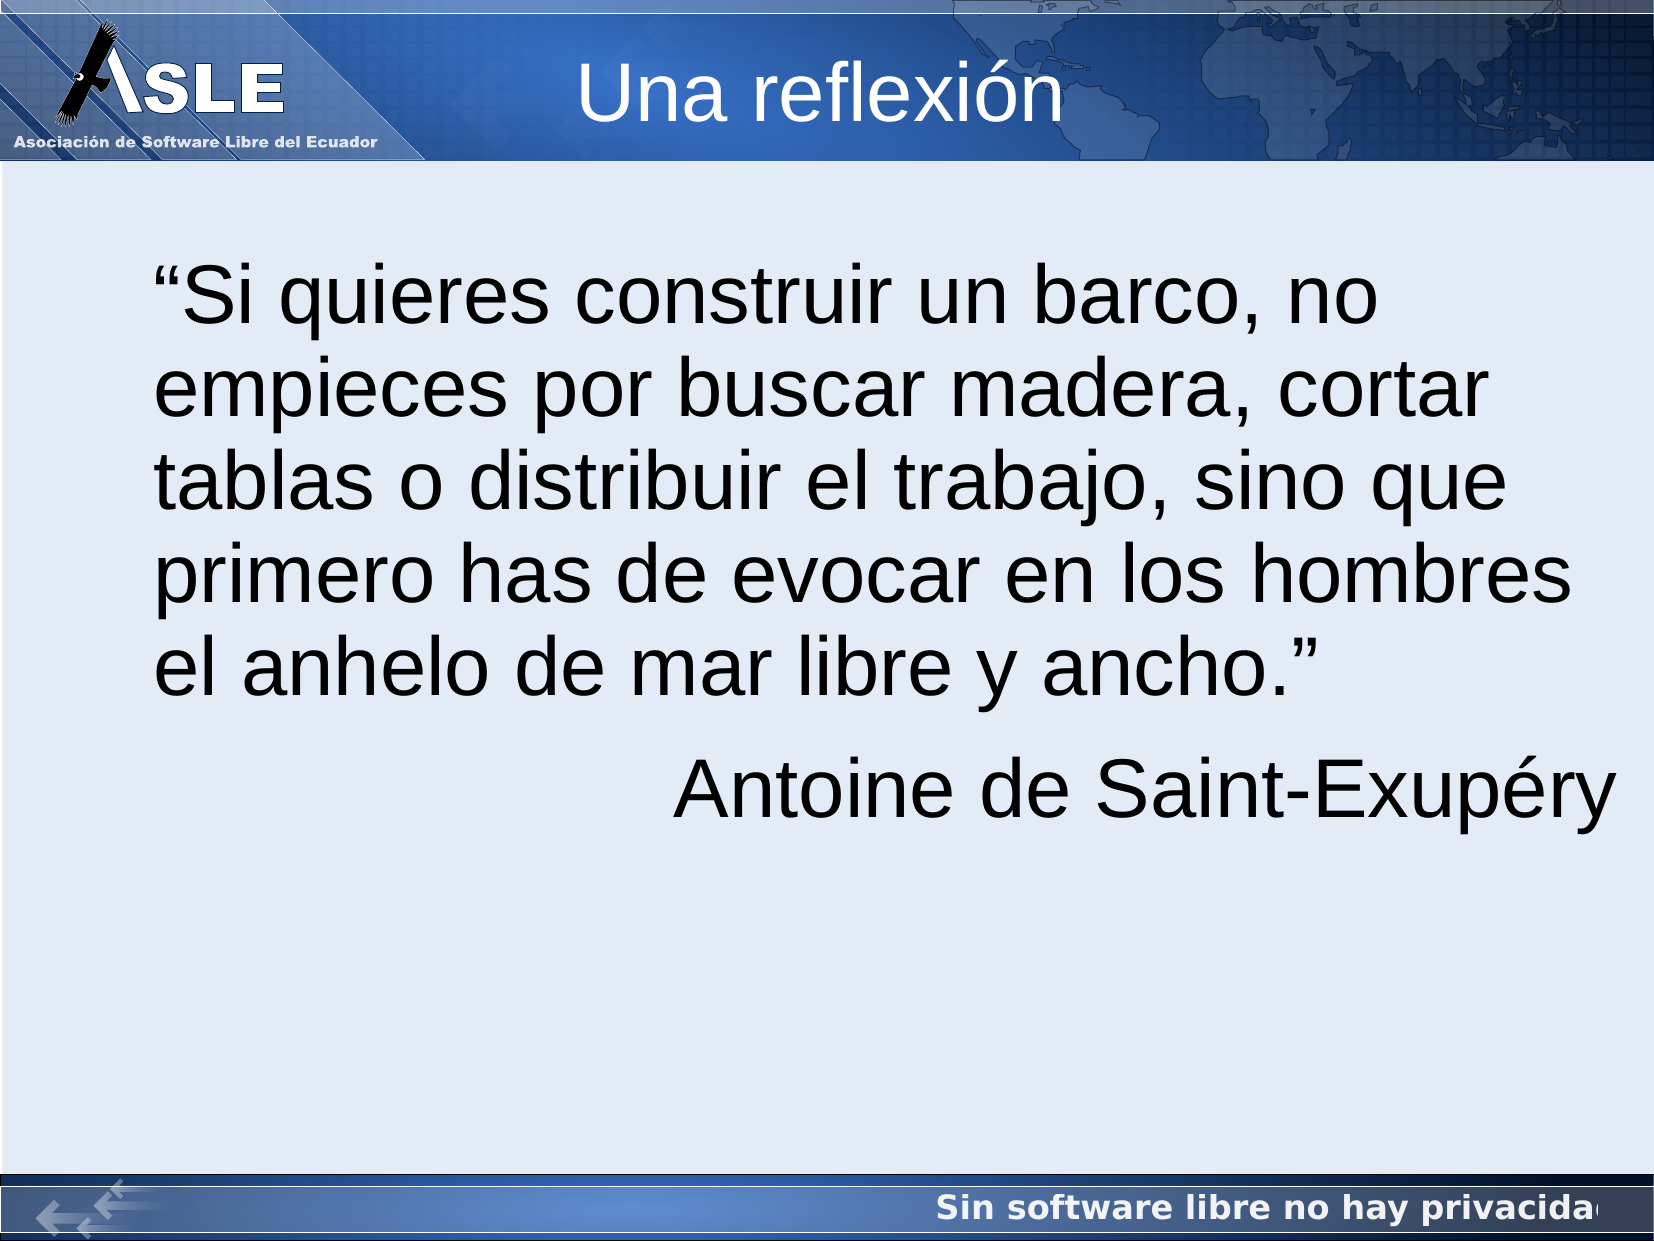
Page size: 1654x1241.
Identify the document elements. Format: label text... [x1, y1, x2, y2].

title Una reflexión [0, 8, 1642, 177]
list “Si quieres construir un barco, no empieces por buscar madera, cortar tablas o distribuir el trabajo, sino que primero has de evocar en los hombres el anhelo de mar libre y ancho.” Antoine de Saint-Exupéry [82, 248, 1619, 922]
